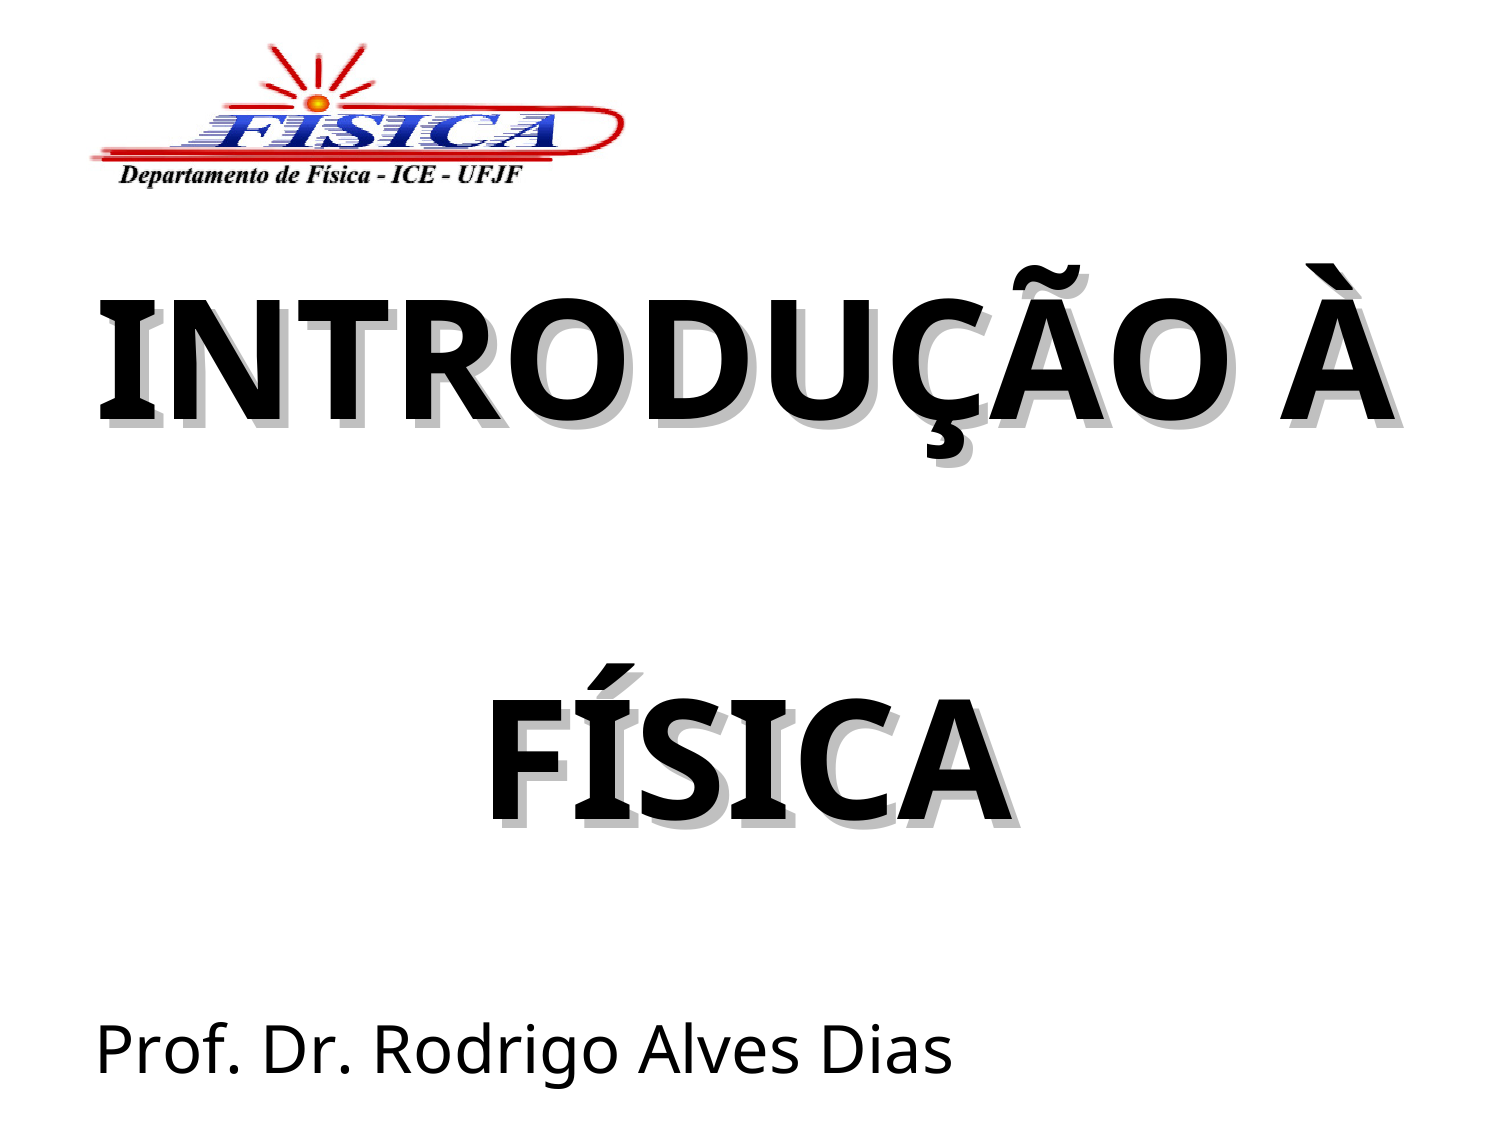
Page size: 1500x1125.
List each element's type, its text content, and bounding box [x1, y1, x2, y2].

text_box Prof. Dr. Rodrigo Alves Dias [94, 992, 1311, 1087]
title INTRODUÇÃO À FÍSICA [76, 248, 1415, 858]
picture [40, 42, 626, 189]
